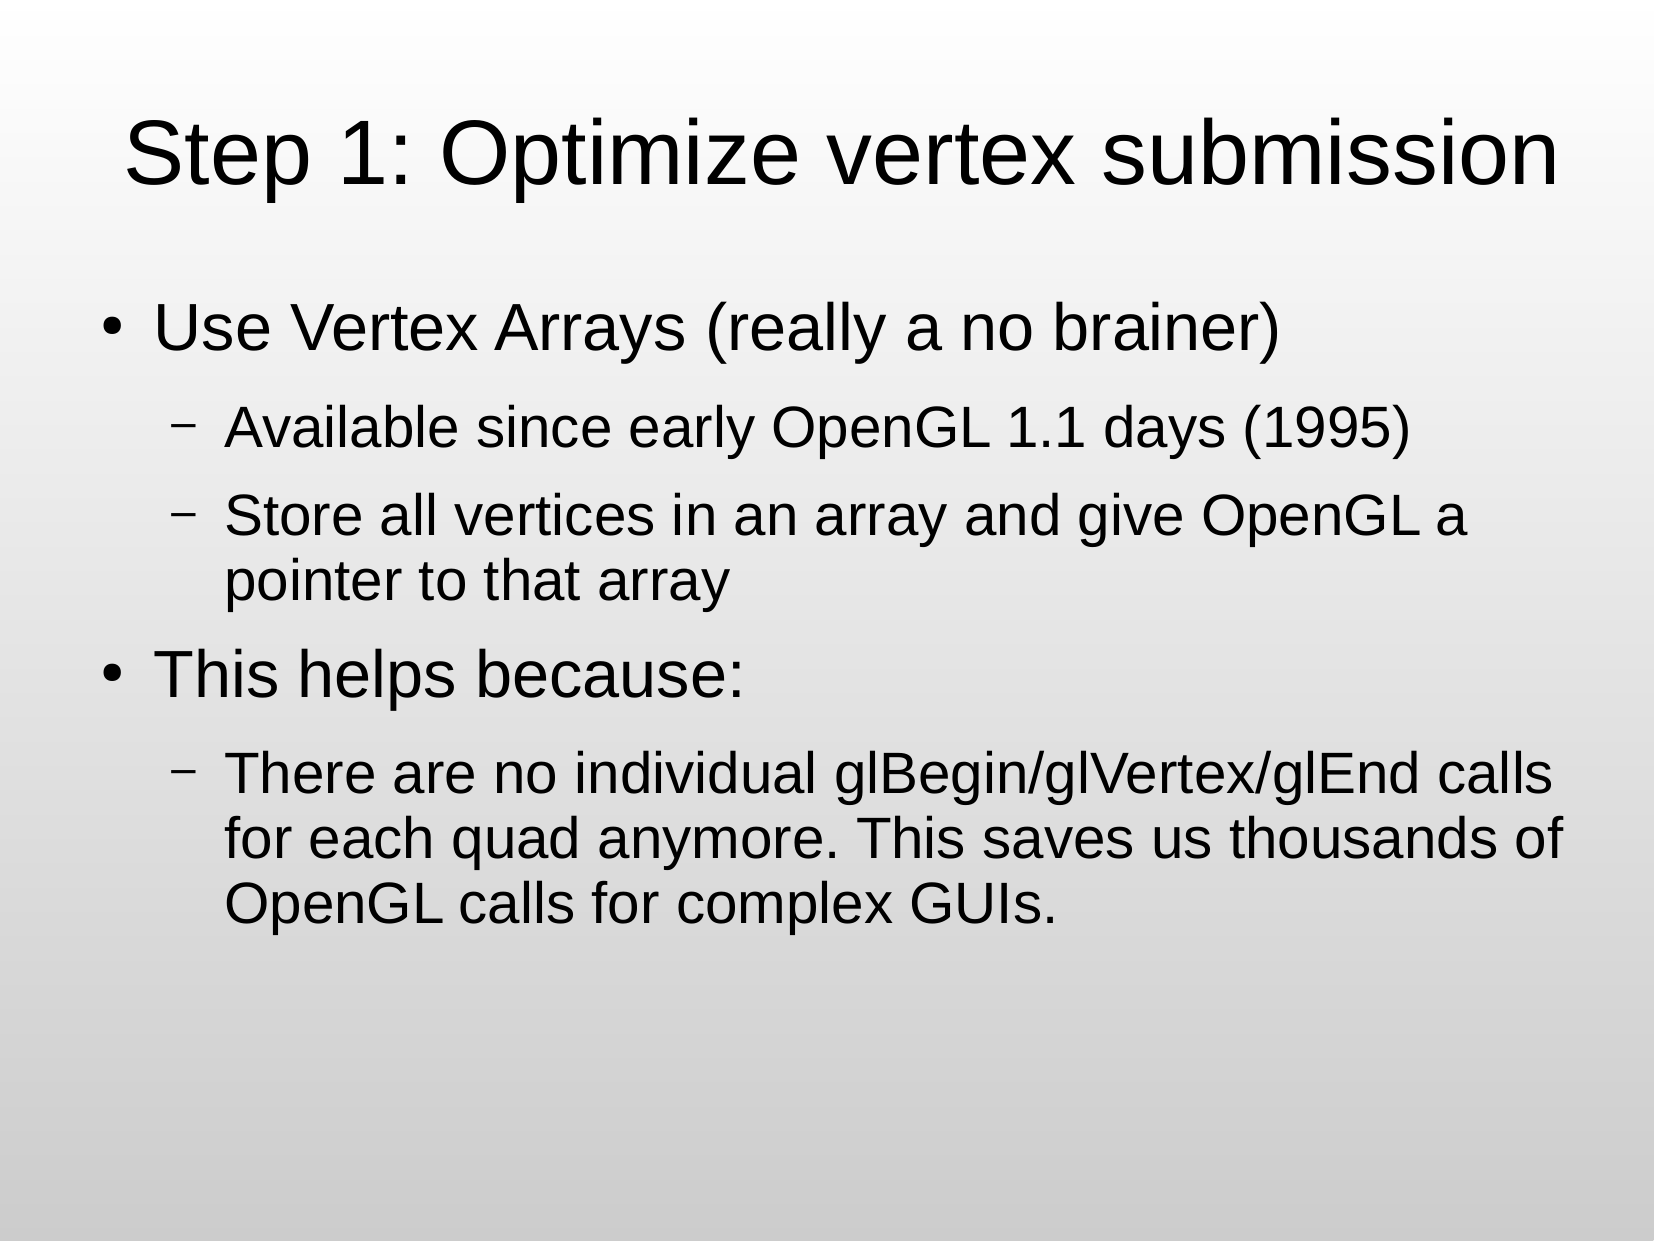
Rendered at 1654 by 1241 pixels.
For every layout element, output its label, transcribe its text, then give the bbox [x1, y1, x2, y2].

list Use Vertex Arrays (really a no brainer) Available since early OpenGL 1.1 days (1995) Store all vertices in an array and give OpenGL a pointer to that array This helps because: There are no individual glBegin/glVertex/glEnd calls for each quad anymore. This saves us thousands of OpenGL calls for complex GUIs. [82, 290, 1571, 1109]
title Step 1: Optimize vertex submission [82, 49, 1571, 257]
